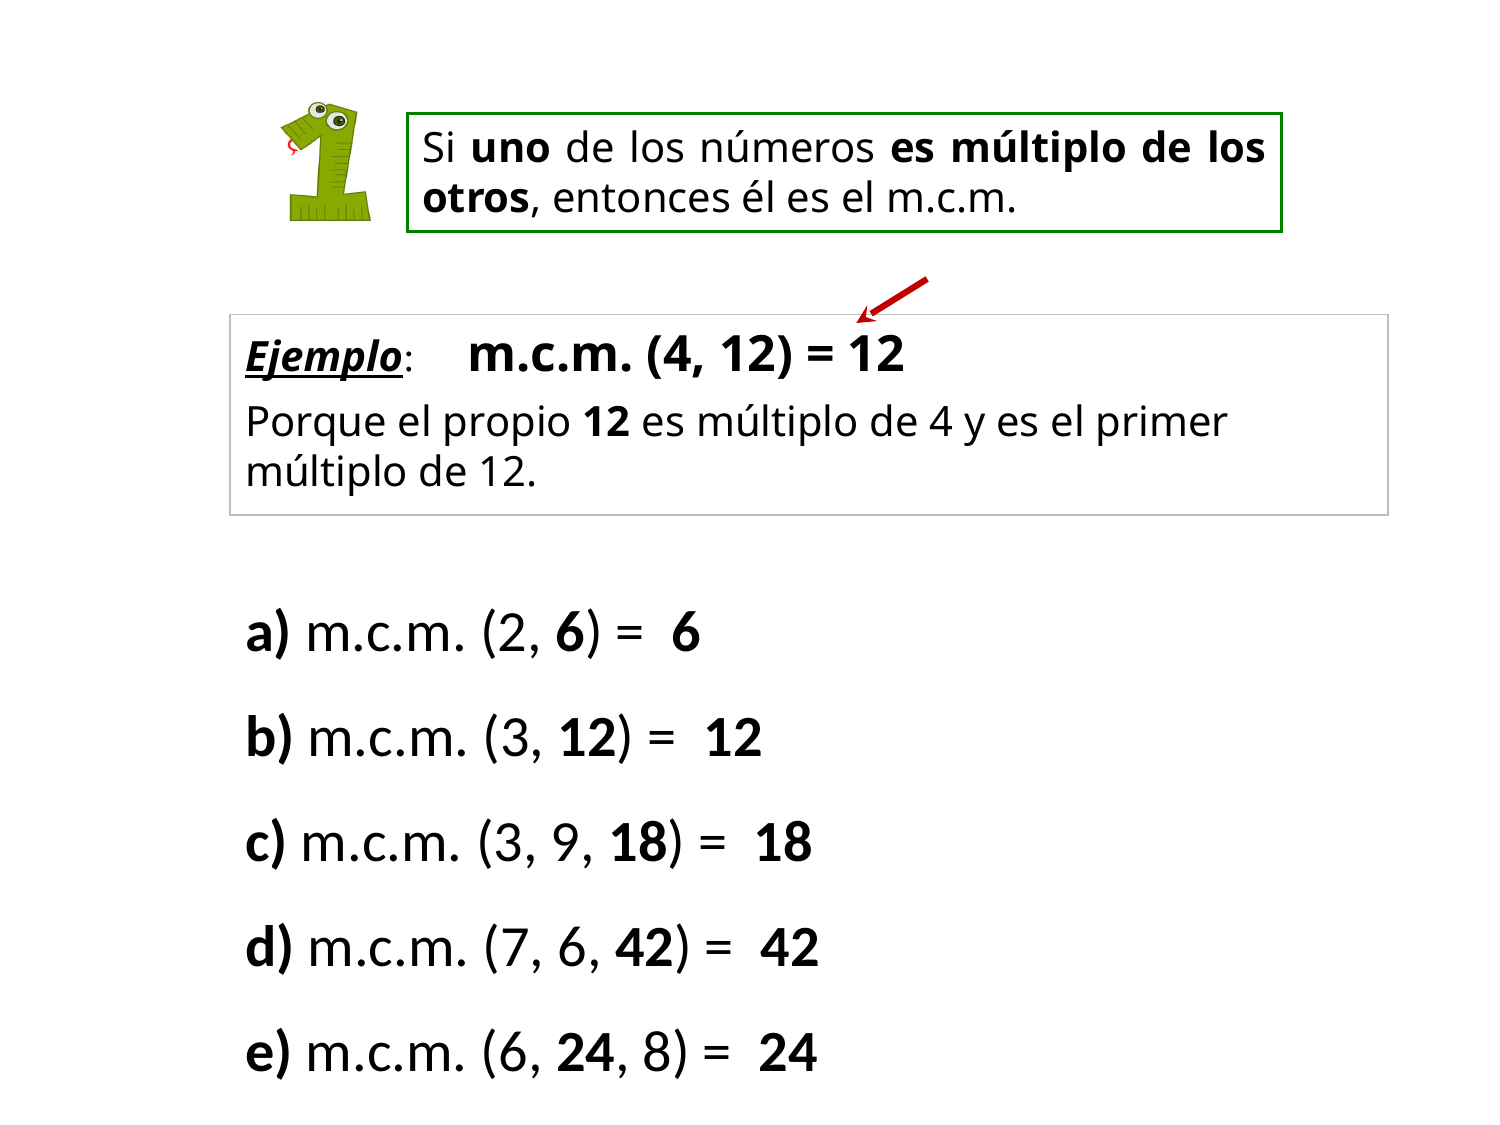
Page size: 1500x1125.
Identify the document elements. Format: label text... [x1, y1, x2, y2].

text_box a) m.c.m. (2, 6) = 6 b) m.c.m. (3, 12) = 12 c) m.c.m. (3, 9, 18) = 18 d) m.c.m. (7, 6, 42) = 42 e) m.c.m. (6, 24, 8) = 24 [230, 550, 1306, 1091]
picture [277, 101, 383, 229]
text_box Ejemplo: m.c.m. (4, 12) = 12 Porque el propio 12 es múltiplo de 4 y es el primer múltiplo de 12. [230, 314, 1388, 516]
text_box Si uno de los números es múltiplo de los otros, entonces él es el m.c.m. [407, 113, 1282, 232]
